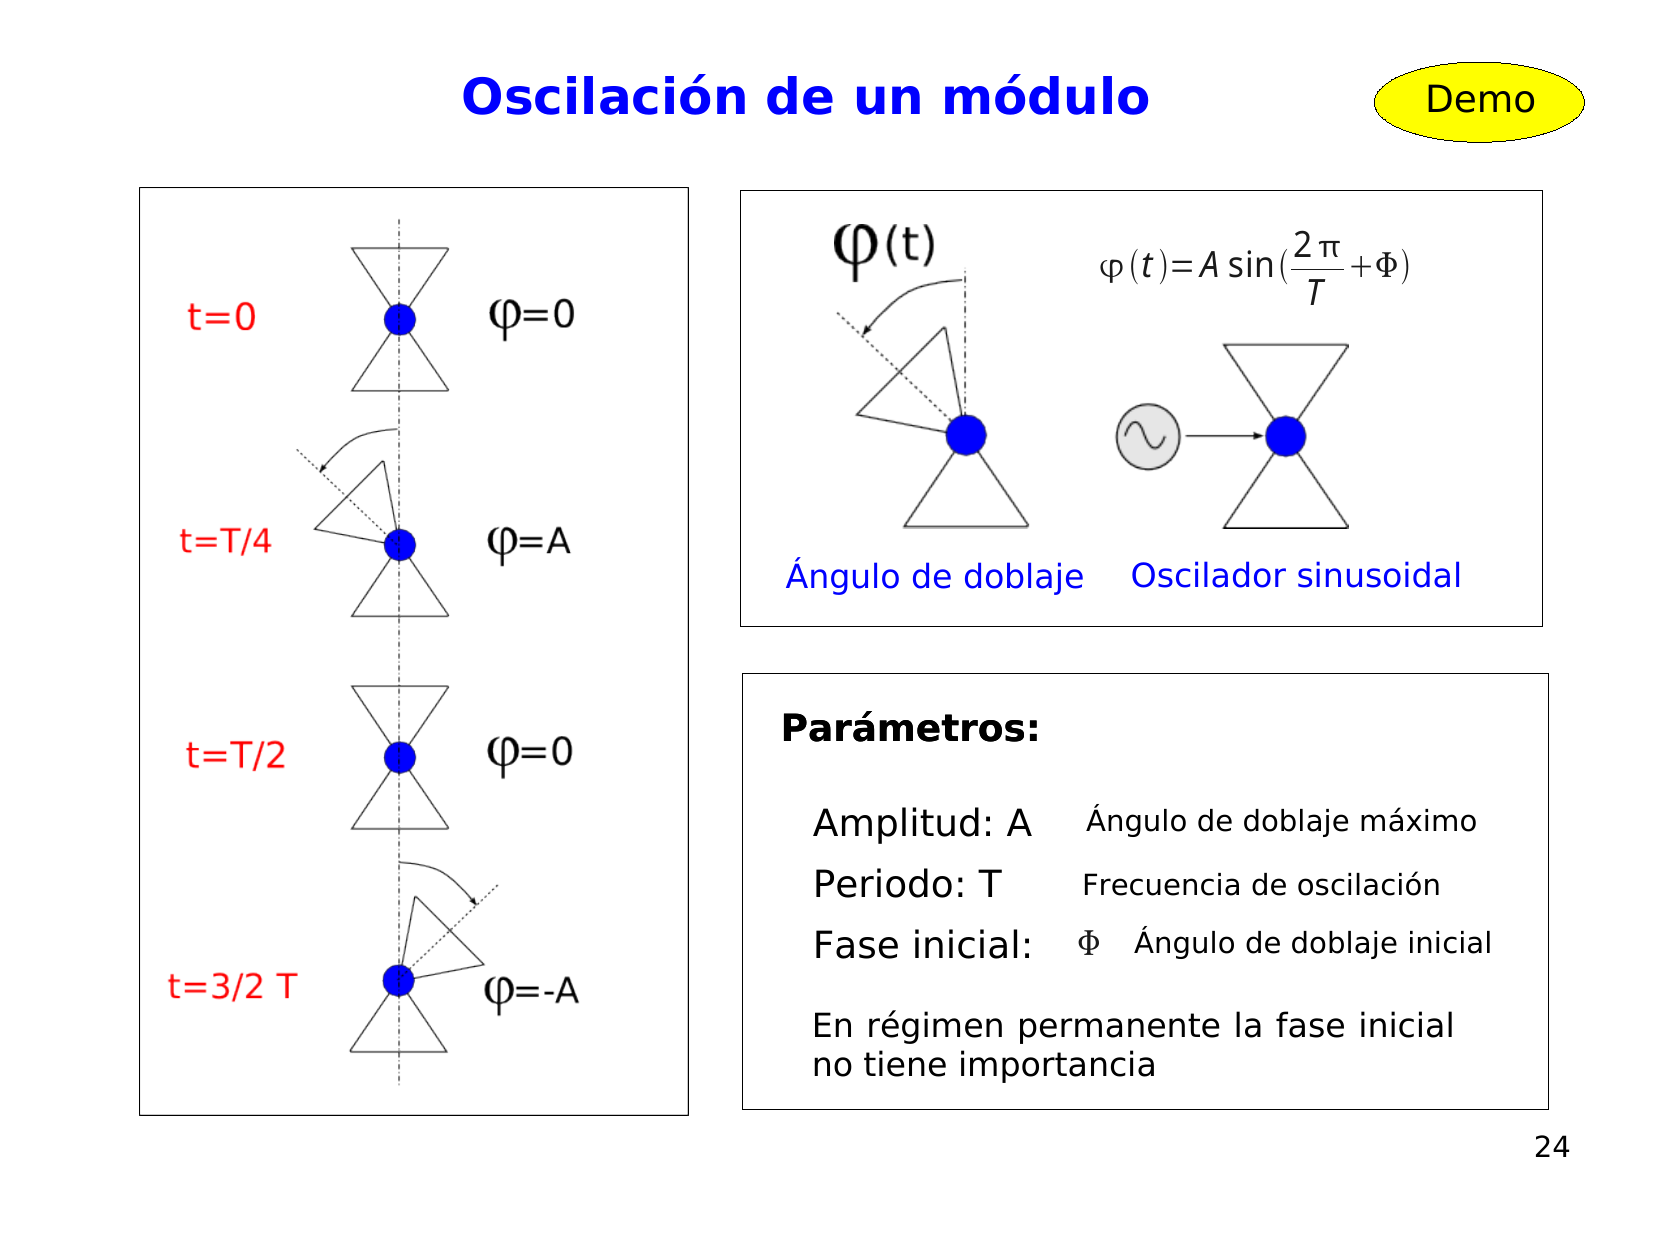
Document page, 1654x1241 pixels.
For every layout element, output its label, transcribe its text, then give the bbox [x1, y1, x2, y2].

text_box Oscilador sinusoidal [1115, 549, 1478, 604]
picture [834, 224, 1349, 529]
text_box Oscilación de un módulo [446, 60, 1166, 134]
picture [139, 187, 689, 1116]
chart [1090, 223, 1420, 314]
text_box En régimen permanente la fase inicial no tiene importancia [797, 999, 1485, 1092]
text_box Parámetros: [765, 699, 1057, 758]
text_box Ángulo de doblaje máximo [1071, 797, 1493, 847]
text_box Ángulo de doblaje [770, 550, 1101, 605]
chart [1068, 921, 1109, 964]
text_box [1416, 62, 1543, 70]
text_box [1374, 72, 1585, 143]
text_box Ángulo de doblaje inicial [1119, 919, 1509, 969]
text_box Frecuencia de oscilación [1067, 861, 1457, 911]
text_box Amplitud: A Periodo: T Fase inicial: [786, 794, 1074, 976]
text_box Demo [1410, 70, 1552, 129]
